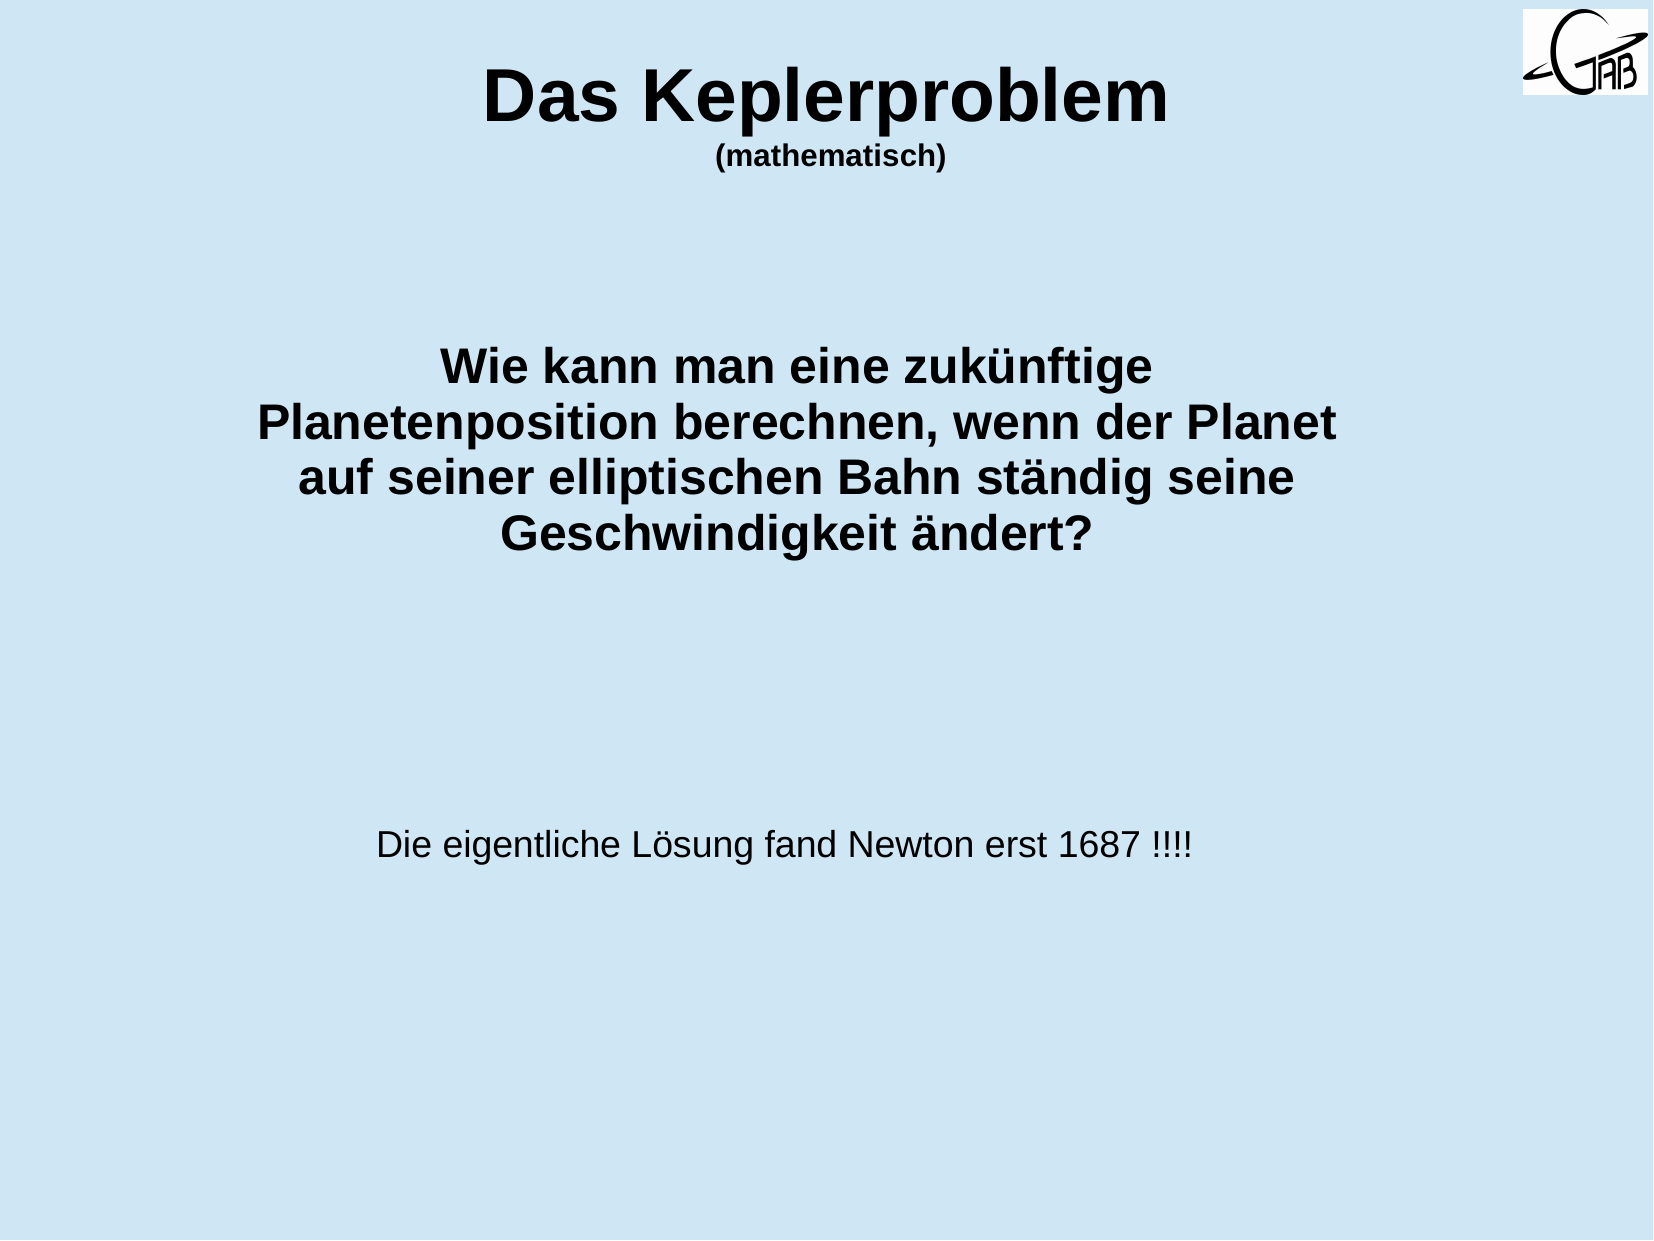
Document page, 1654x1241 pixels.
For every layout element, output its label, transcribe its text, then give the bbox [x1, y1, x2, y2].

title Das Keplerproblem (mathematisch) [82, 49, 1571, 178]
text_box Wie kann man eine zukünftige Planetenposition berechnen, wenn der Planet auf seiner elliptischen Bahn ständig seine Geschwindigkeit ändert? [242, 330, 1371, 574]
text_box Die eigentliche Lösung fand Newton erst 1687 !!!! [361, 814, 1205, 874]
picture [1523, 9, 1648, 95]
